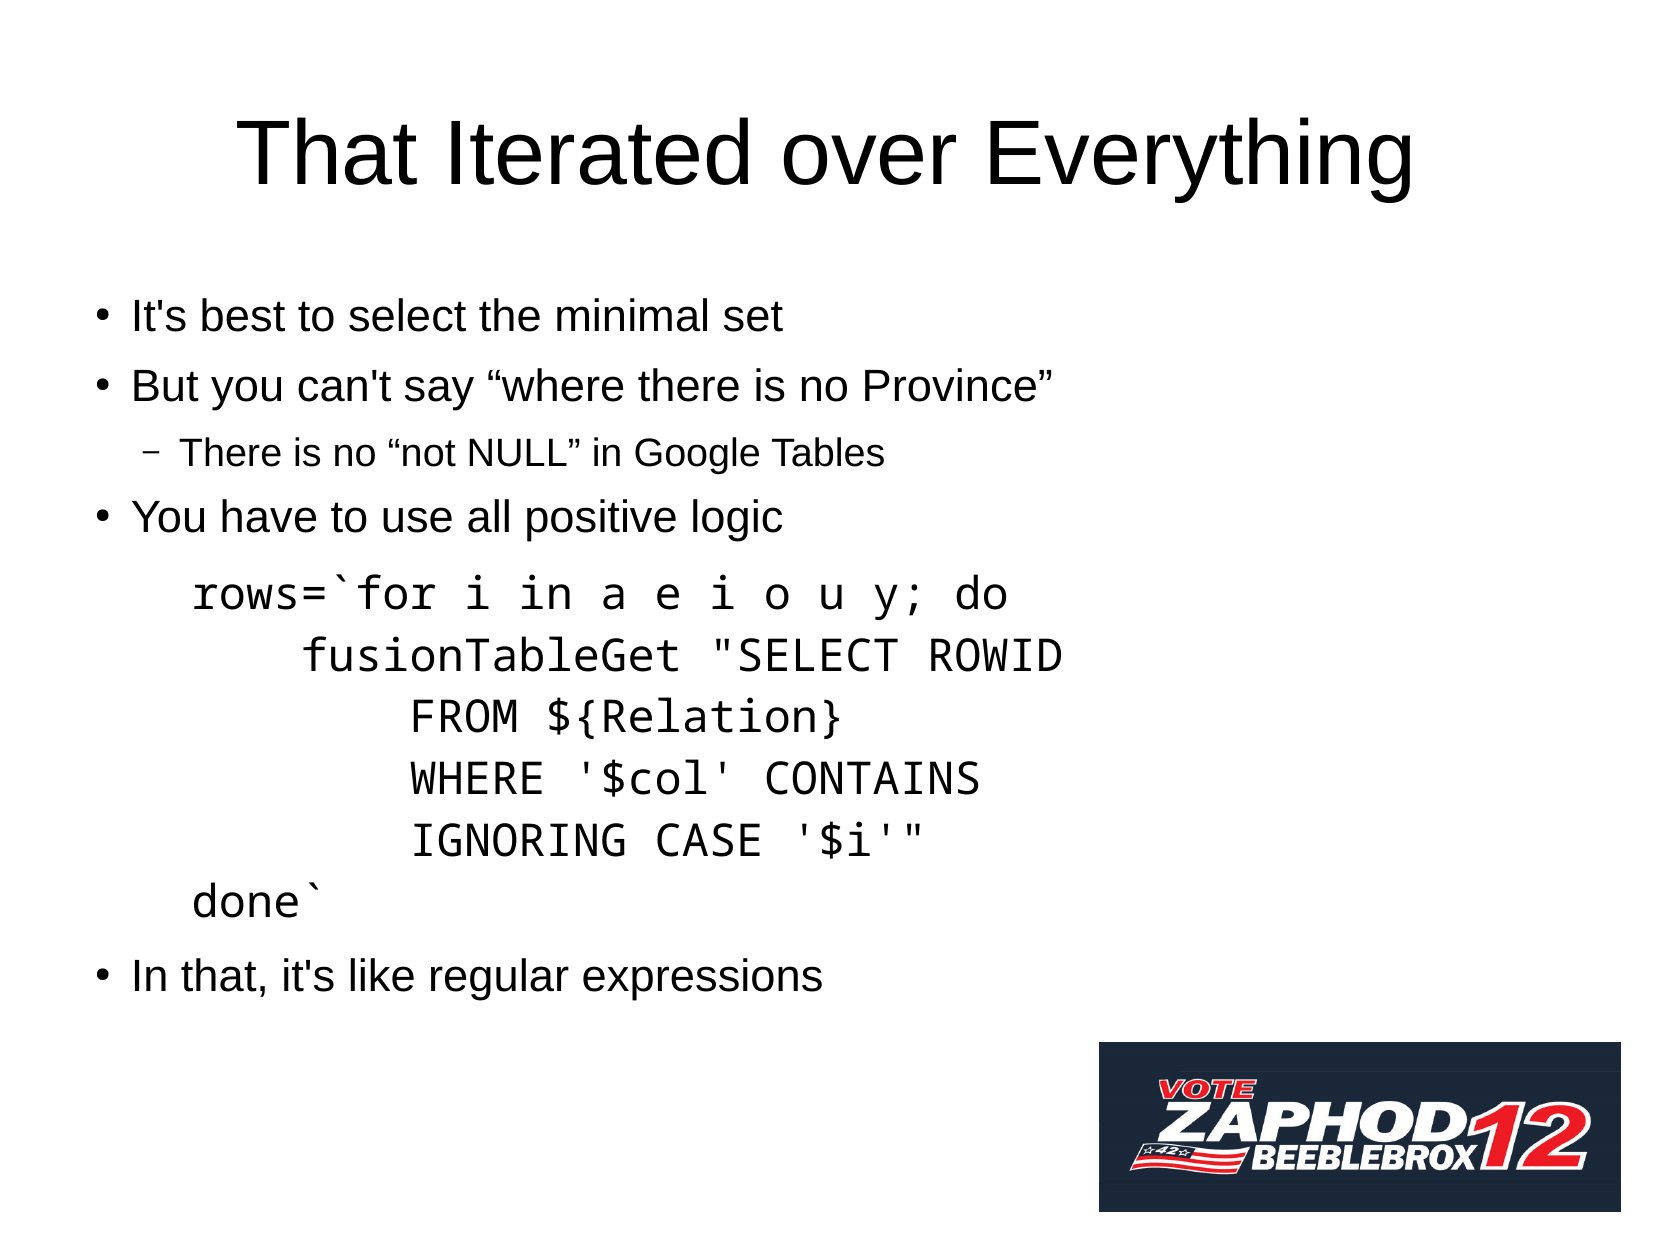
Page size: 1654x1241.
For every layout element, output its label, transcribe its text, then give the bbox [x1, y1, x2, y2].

list It's best to select the minimal set But you can't say “where there is no Province” There is no “not NULL” in Google Tables You have to use all positive logic rows=`for i in a e i o u y; do fusionTableGet "SELECT ROWID FROM ${Relation} WHERE '$col' CONTAINS IGNORING CASE '$i'" done` In that, it's like regular expressions [82, 290, 1571, 1010]
title That Iterated over Everything [82, 49, 1571, 257]
picture [1099, 1042, 1621, 1212]
